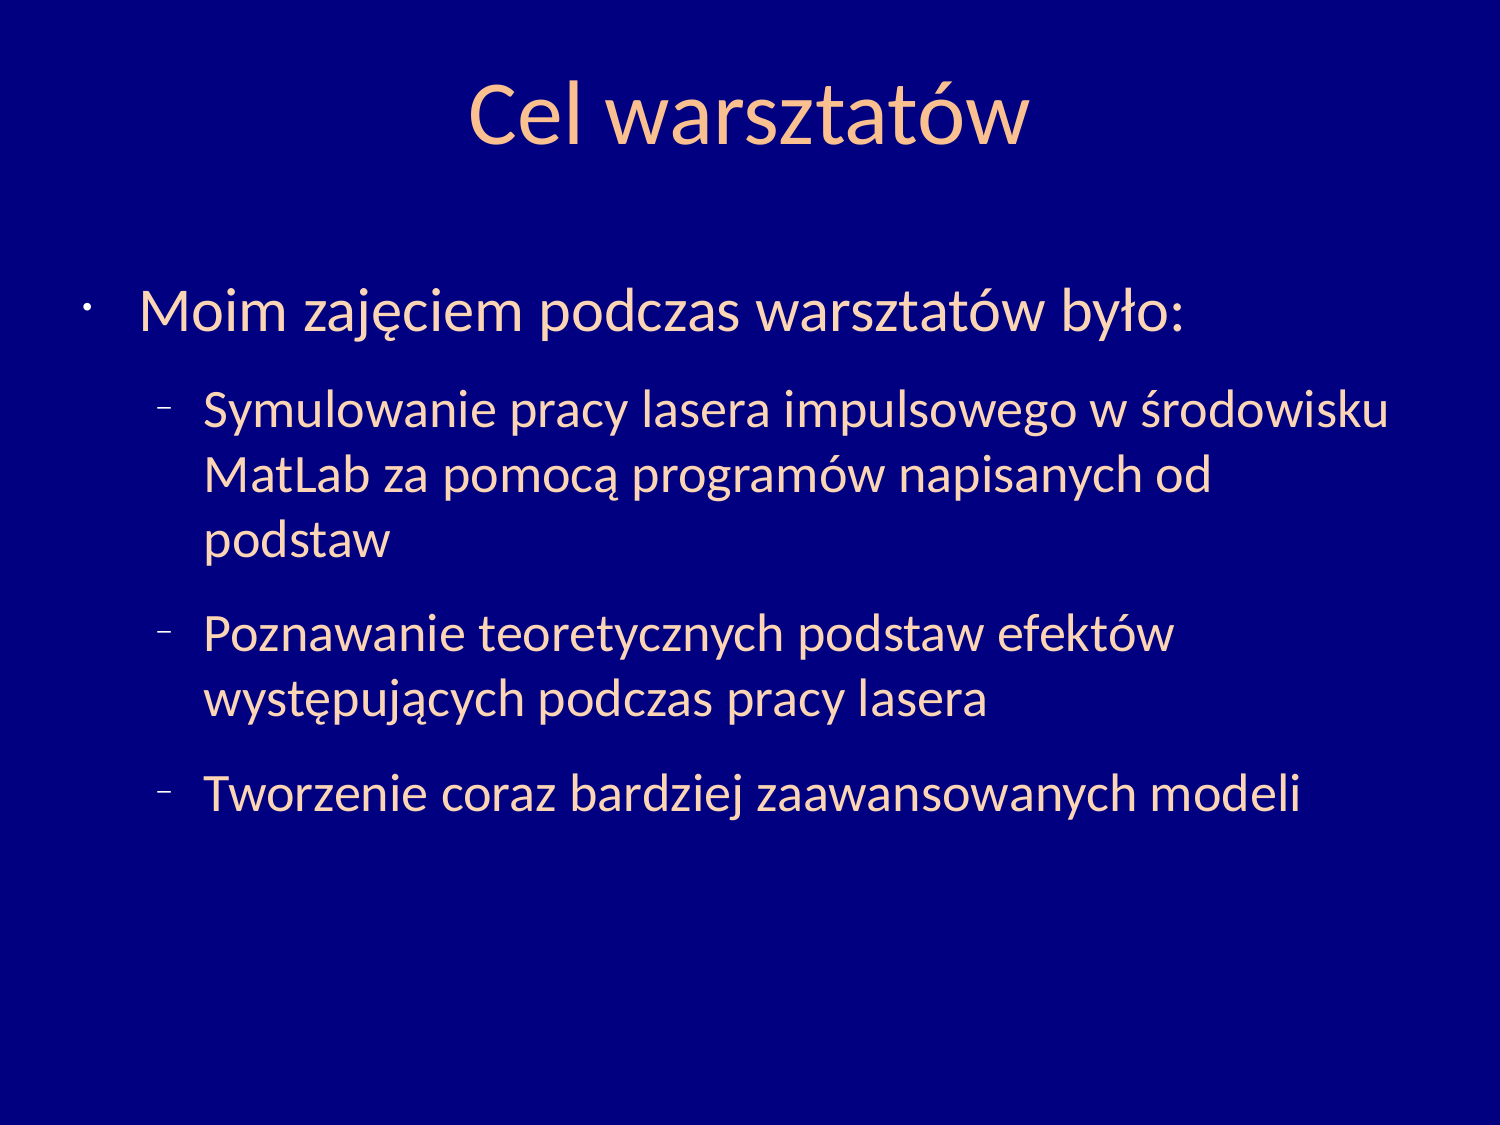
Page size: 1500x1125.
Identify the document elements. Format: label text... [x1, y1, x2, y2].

title Cel warsztatów [75, 45, 1425, 233]
list Moim zajęciem podczas warsztatów było: Symulowanie pracy lasera impulsowego w środowisku MatLab za pomocą programów napisanych od podstaw Poznawanie teoretycznych podstaw efektów występujących podczas pracy lasera Tworzenie coraz bardziej zaawansowanych modeli [67, 261, 1418, 1004]
